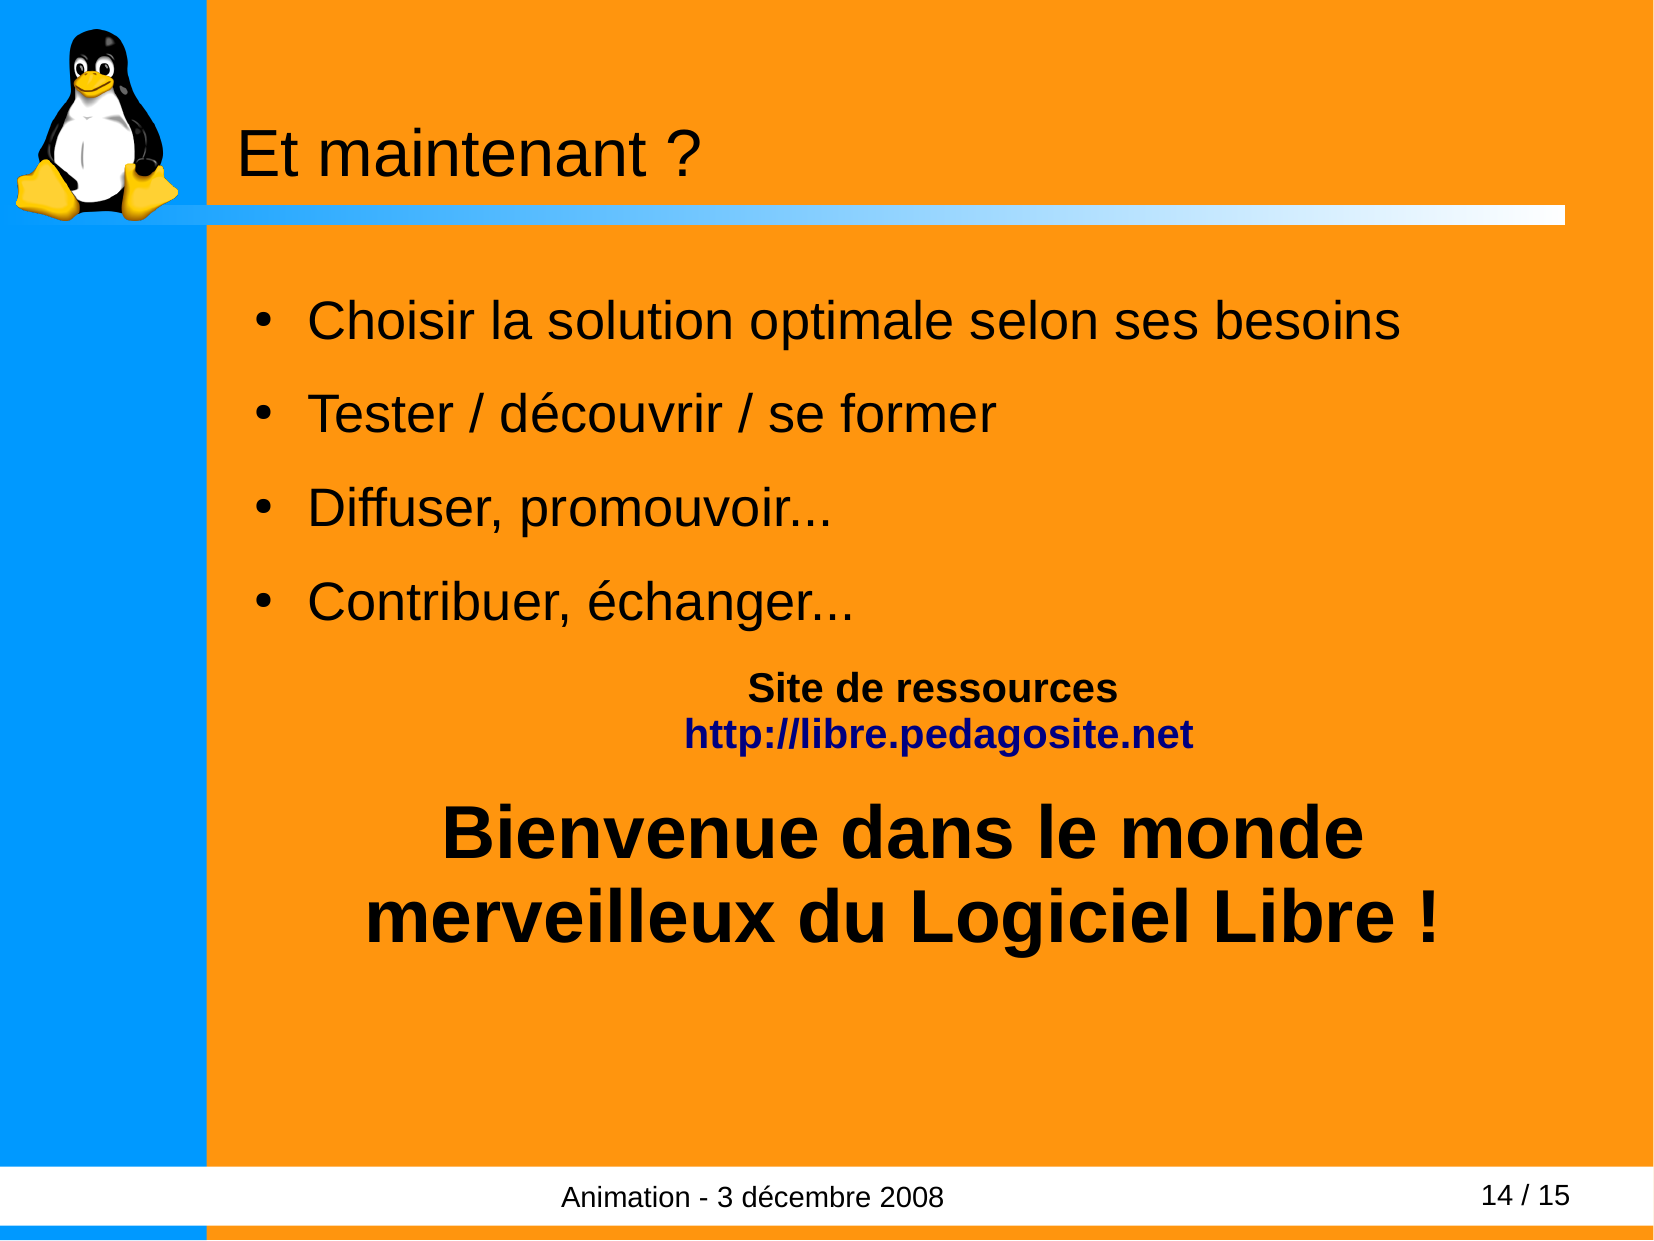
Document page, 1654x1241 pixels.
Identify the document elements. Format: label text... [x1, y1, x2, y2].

picture [16, 29, 178, 221]
title Et maintenant ? [236, 49, 1571, 257]
list Choisir la solution optimale selon ses besoins Tester / découvrir / se former Diffuser, promouvoir... Contribuer, échanger... Site de ressources http://libre.pedagosite.net Bienvenue dans le monde merveilleux du Logiciel Libre ! [236, 290, 1571, 1094]
